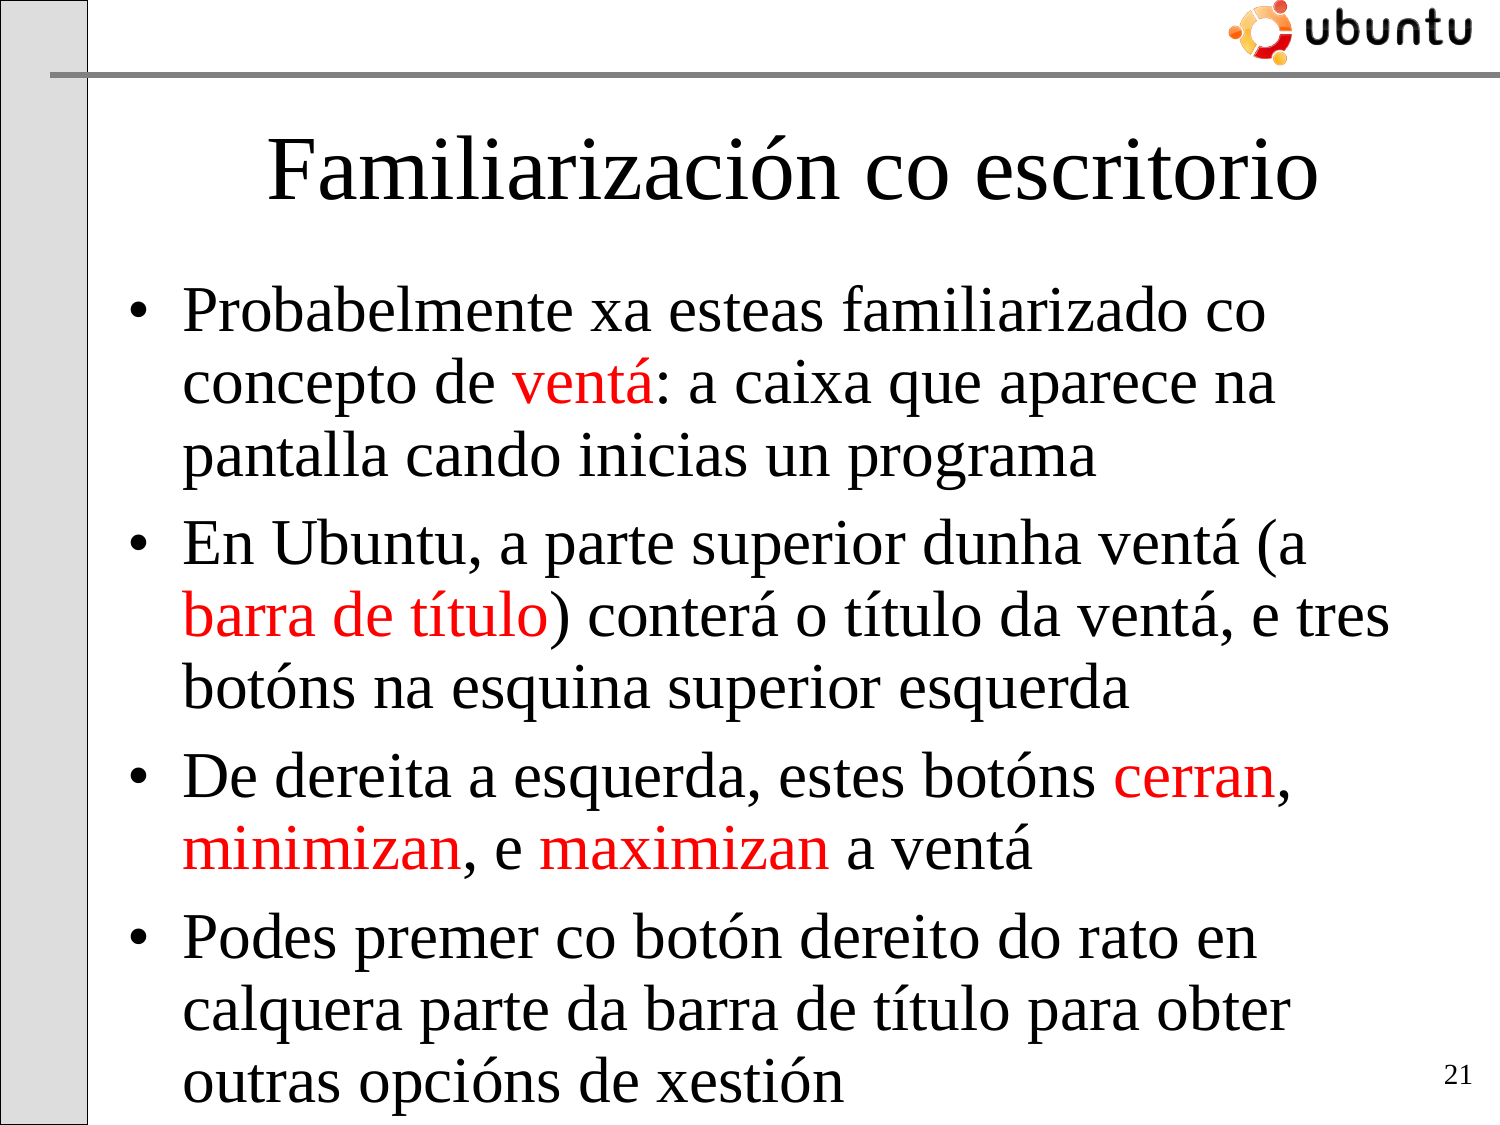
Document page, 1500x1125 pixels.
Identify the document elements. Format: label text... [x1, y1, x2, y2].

title Familiarización co escritorio [112, 99, 1477, 237]
picture [1221, 0, 1483, 71]
list Probabelmente xa esteas familiarizado co concepto de ventá: a caixa que aparece na pantalla cando inicias un programa En Ubuntu, a parte superior dunha ventá (a barra de título) conterá o título da ventá, e tres botóns na esquina superior esquerda De dereita a esquerda, estes botóns cerran, minimizan, e maximizan a ventá Podes premer co botón dereito do rato en calquera parte da barra de título para obter outras opcións de xestión [112, 265, 1418, 1125]
